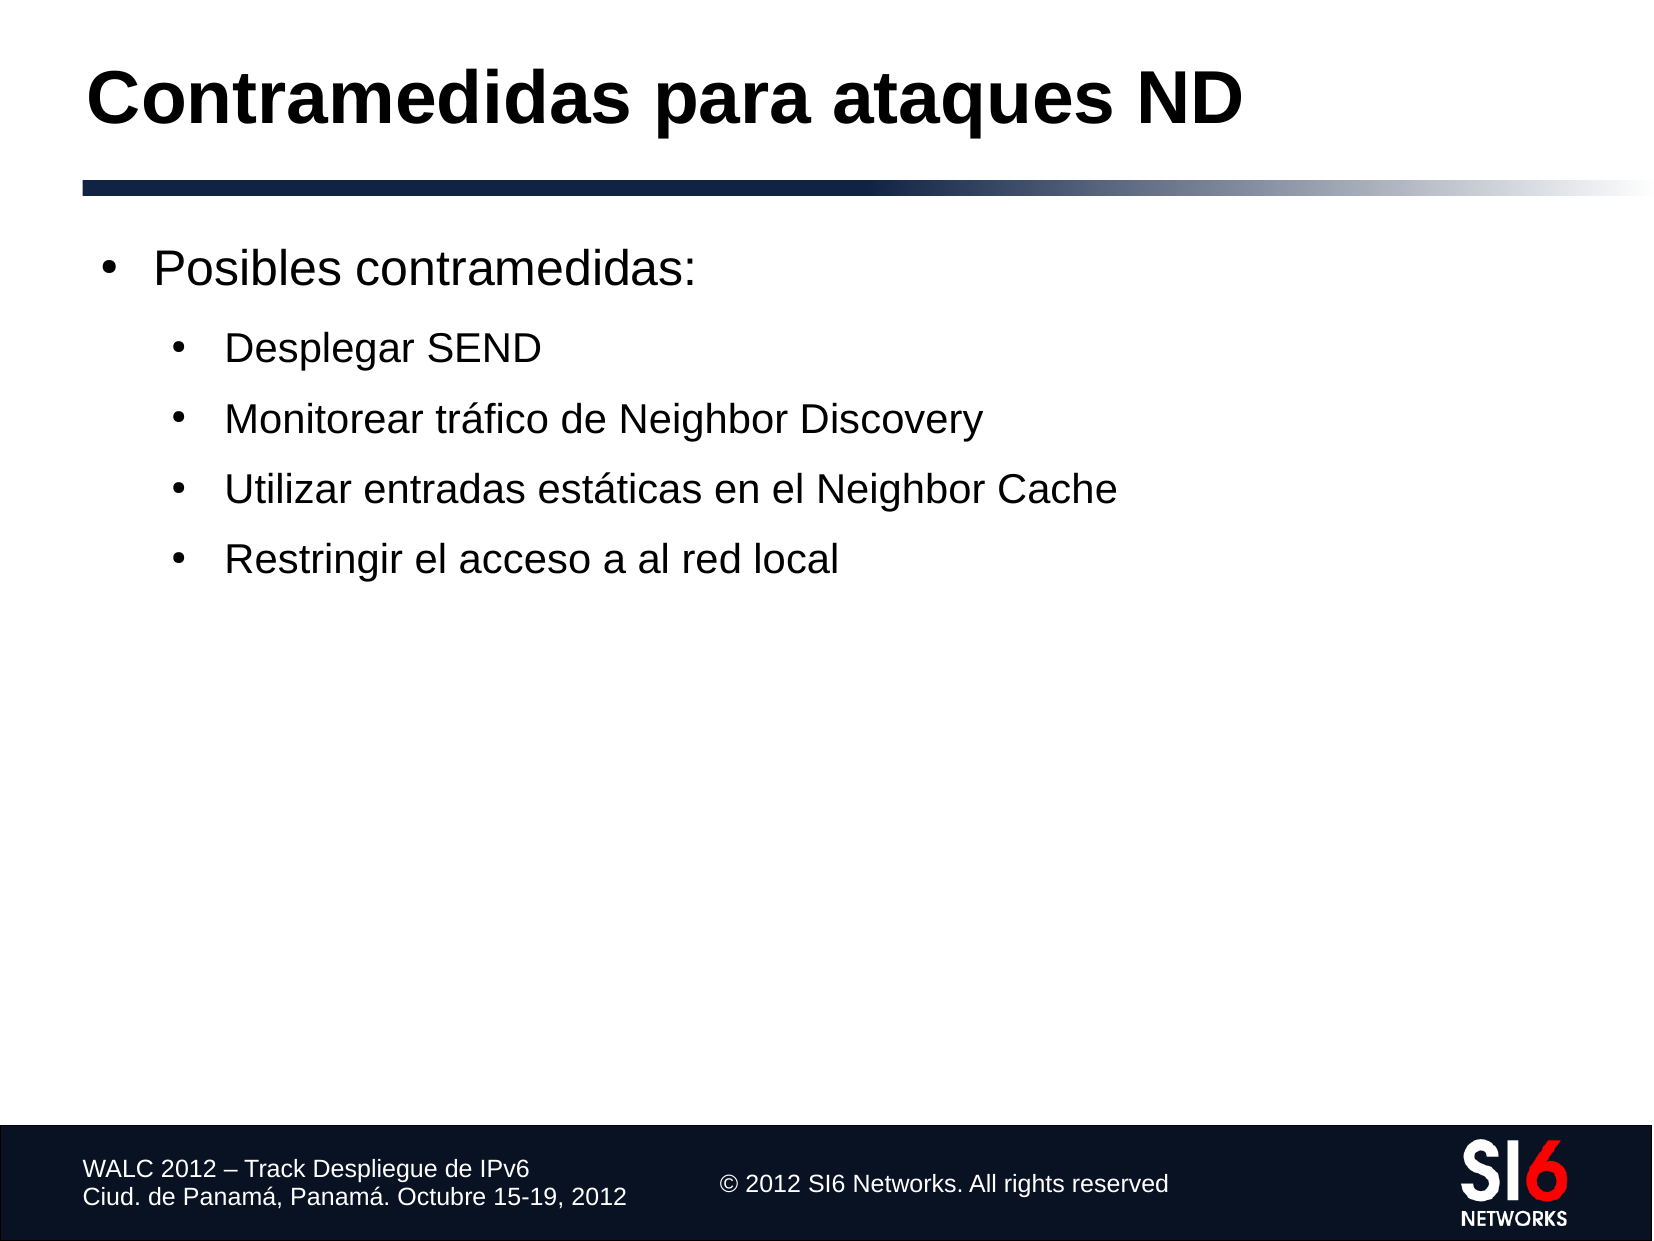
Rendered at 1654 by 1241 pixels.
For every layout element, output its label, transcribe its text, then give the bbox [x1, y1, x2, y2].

list Posibles contramedidas: Desplegar SEND Monitorear tráfico de Neighbor Discovery Utilizar entradas estáticas en el Neighbor Cache Restringir el acceso a al red local [82, 240, 1571, 1059]
picture [1461, 1139, 1567, 1226]
title Contramedidas para ataques ND [86, 30, 1576, 166]
